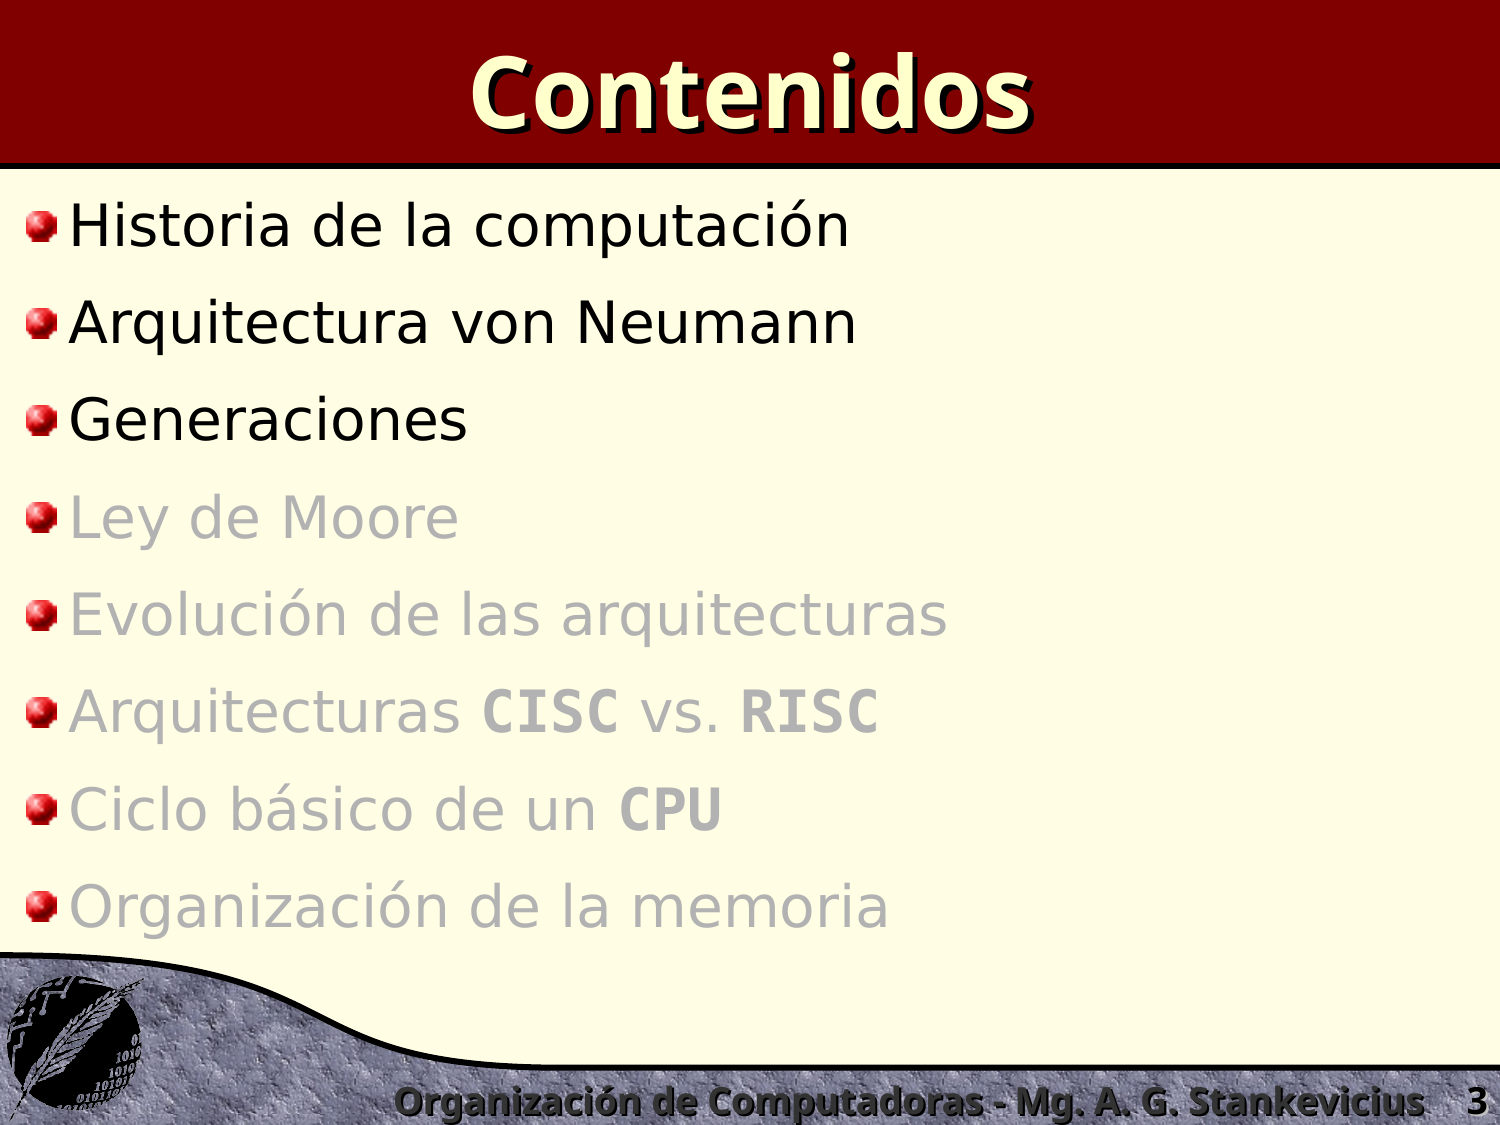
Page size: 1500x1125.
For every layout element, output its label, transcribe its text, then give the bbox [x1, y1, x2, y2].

list Historia de la computación Arquitectura von Neumann Generaciones Ley de Moore Evolución de las arquitecturas Arquitecturas CISC vs. RISC Ciclo básico de un CPU Organización de la memoria [11, 192, 1486, 944]
picture [1058, 1100, 1065, 1110]
picture [0, 959, 1500, 1125]
picture [448, 1100, 455, 1110]
picture [802, 1100, 806, 1110]
title Contenidos [15, 5, 1485, 160]
